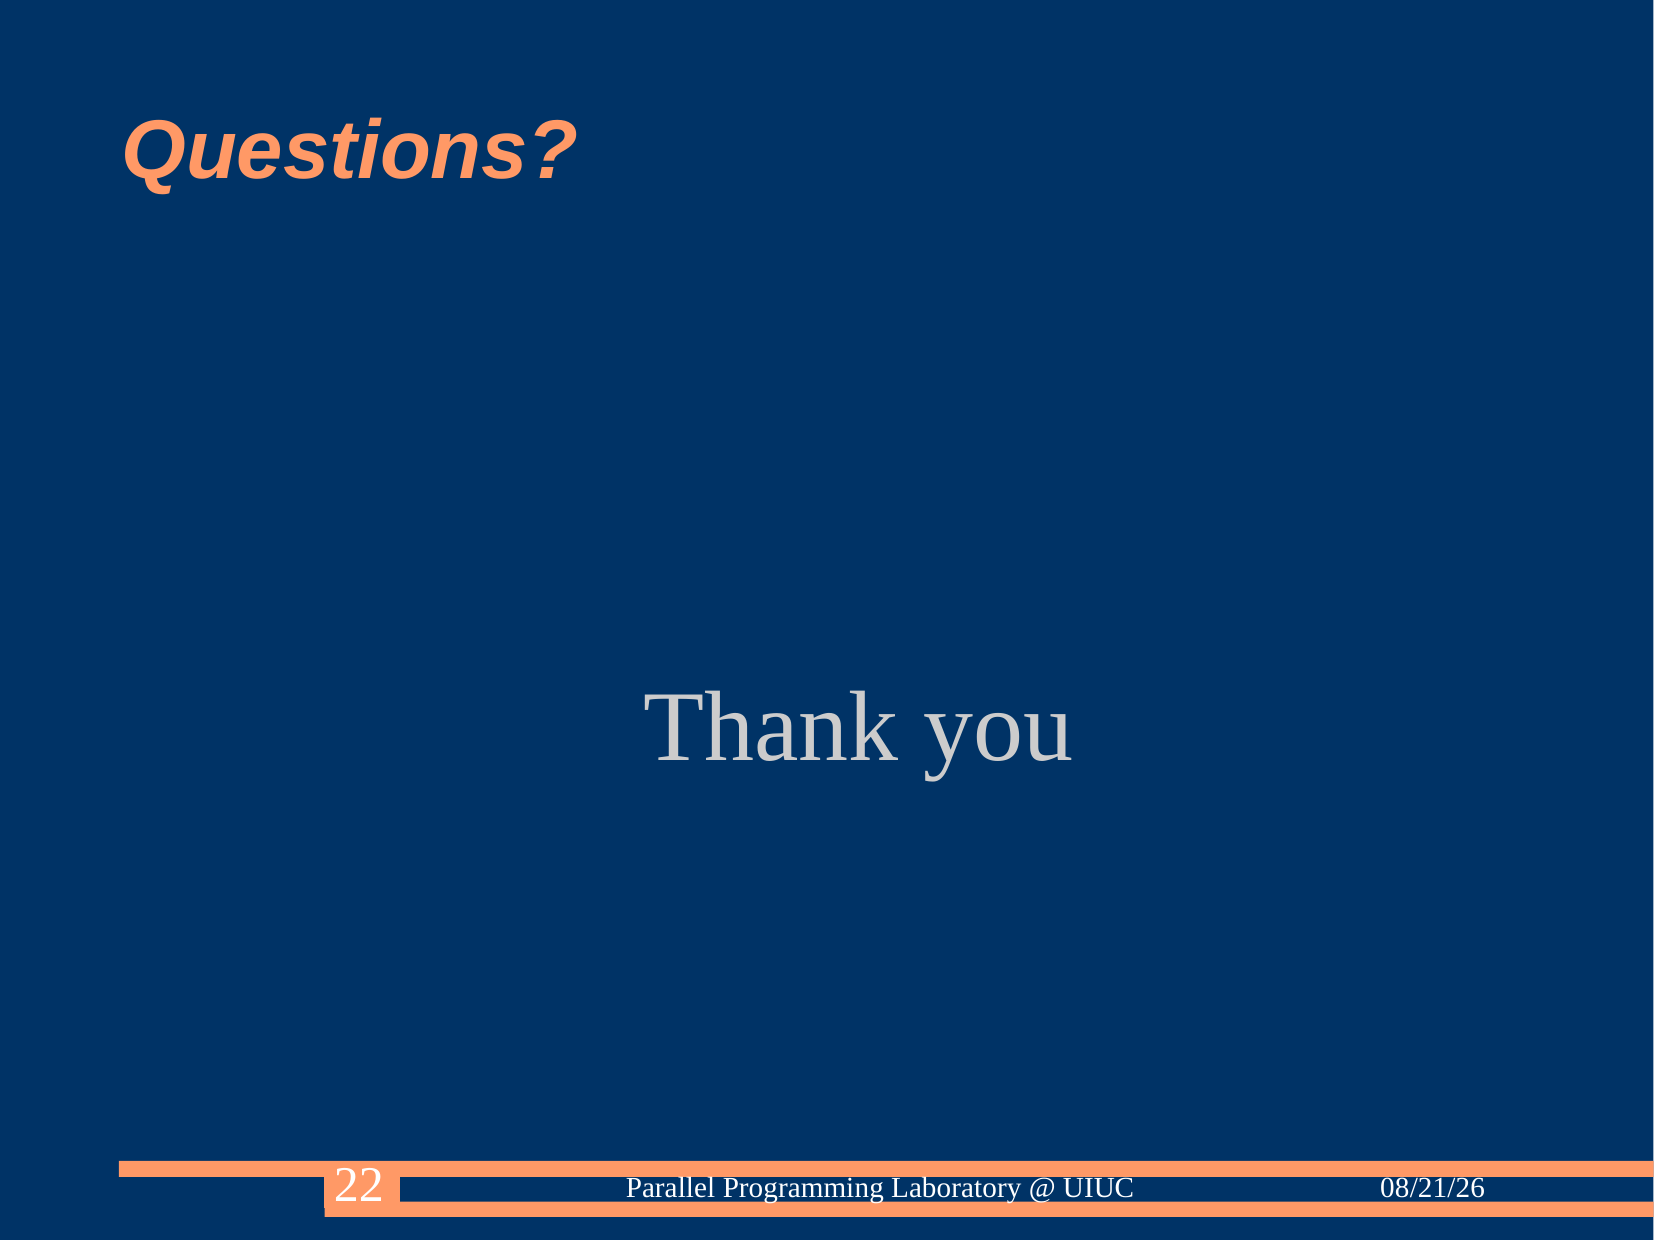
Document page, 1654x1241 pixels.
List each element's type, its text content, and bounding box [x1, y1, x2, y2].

title Questions? [121, 46, 1534, 254]
subtitle Thank you [121, 322, 1561, 1133]
